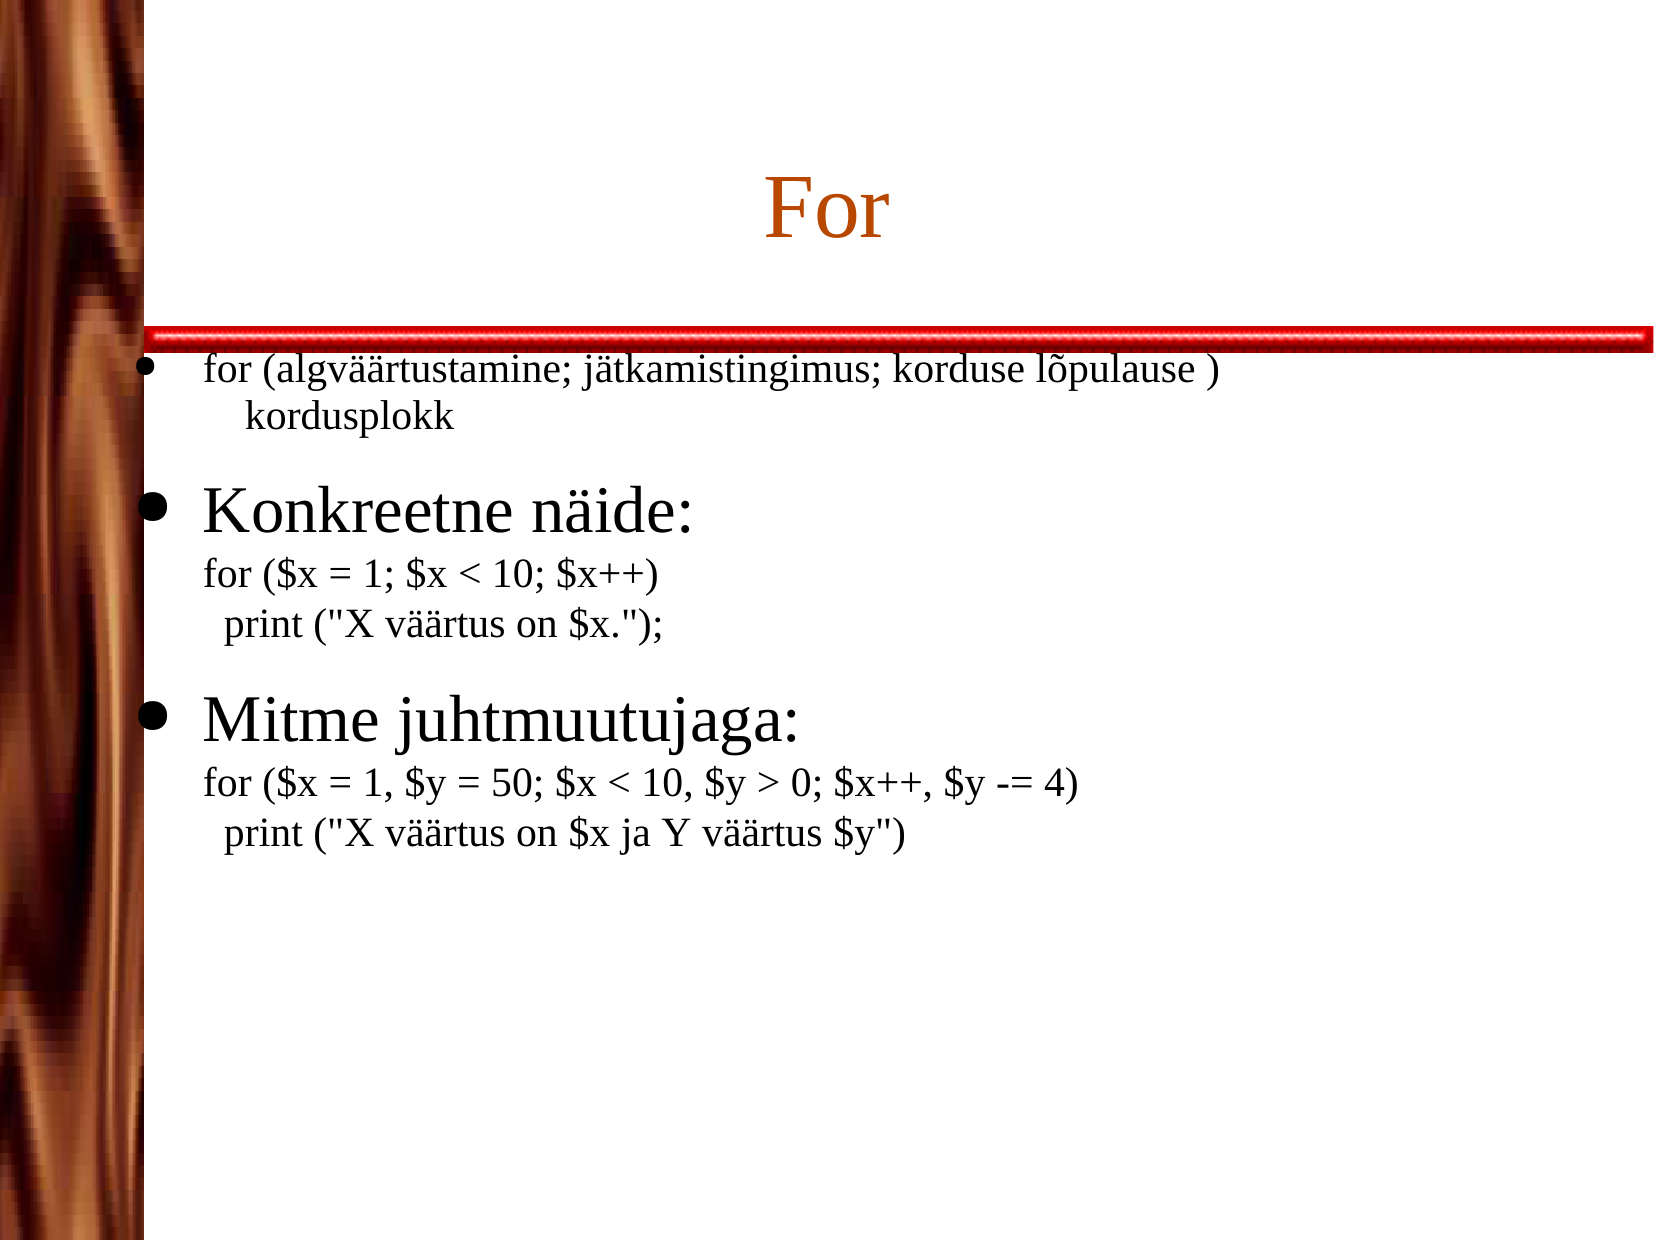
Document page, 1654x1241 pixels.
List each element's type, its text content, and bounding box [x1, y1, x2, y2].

title For [121, 98, 1533, 314]
list for (algväärtustamine; jätkamistingimus; korduse lõpulause ) kordusplokk Konkreetne näide: for ($x = 1; $x < 10; $x++) print ("X väärtus on $x."); Mitme juhtmuutujaga: for ($x = 1, $y = 50; $x < 10, $y > 0; $x++, $y -= 4) print ("X väärtus on $x ja Y väärtus $y") [121, 344, 1533, 1126]
picture [0, 0, 1654, 1240]
